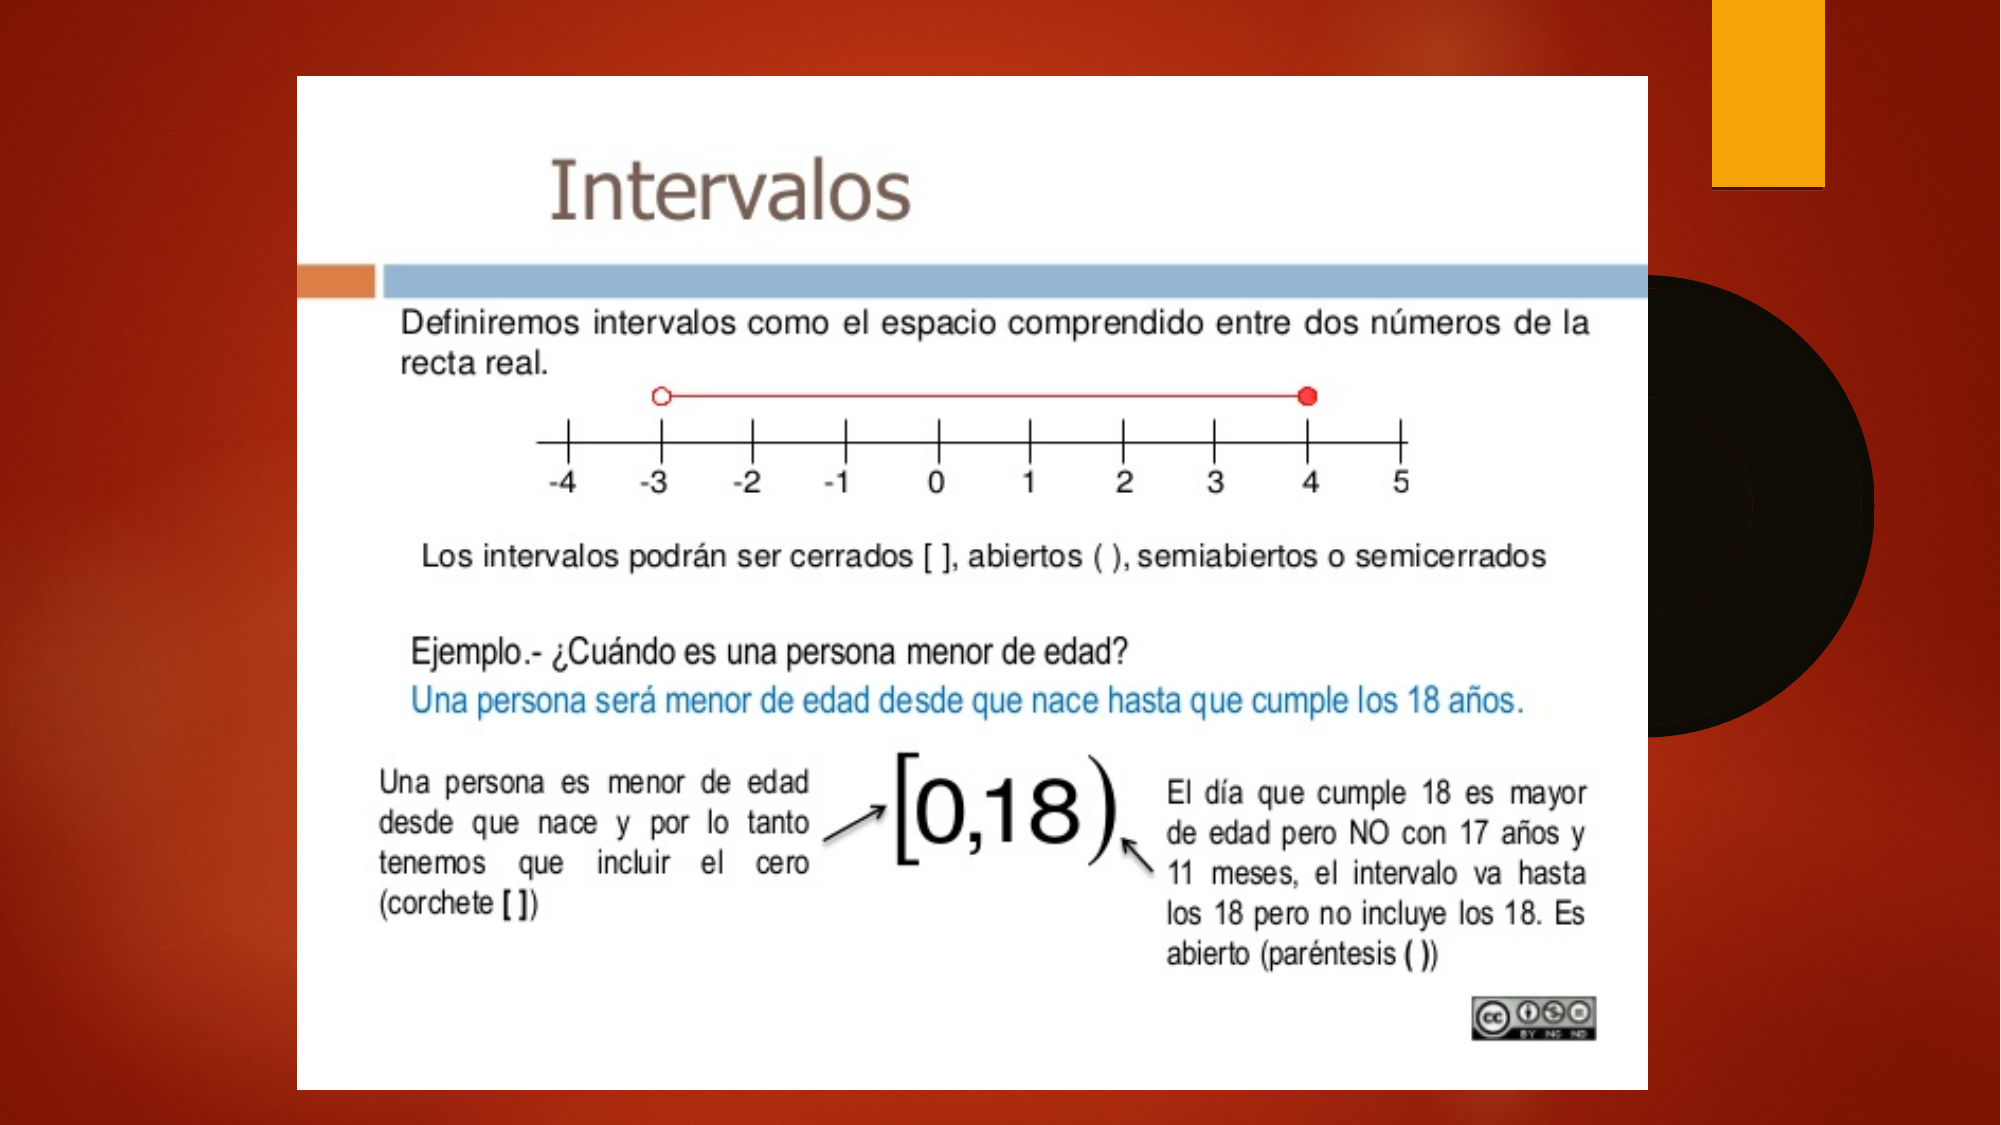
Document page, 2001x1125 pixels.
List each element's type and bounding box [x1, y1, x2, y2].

picture [297, 76, 1648, 1090]
